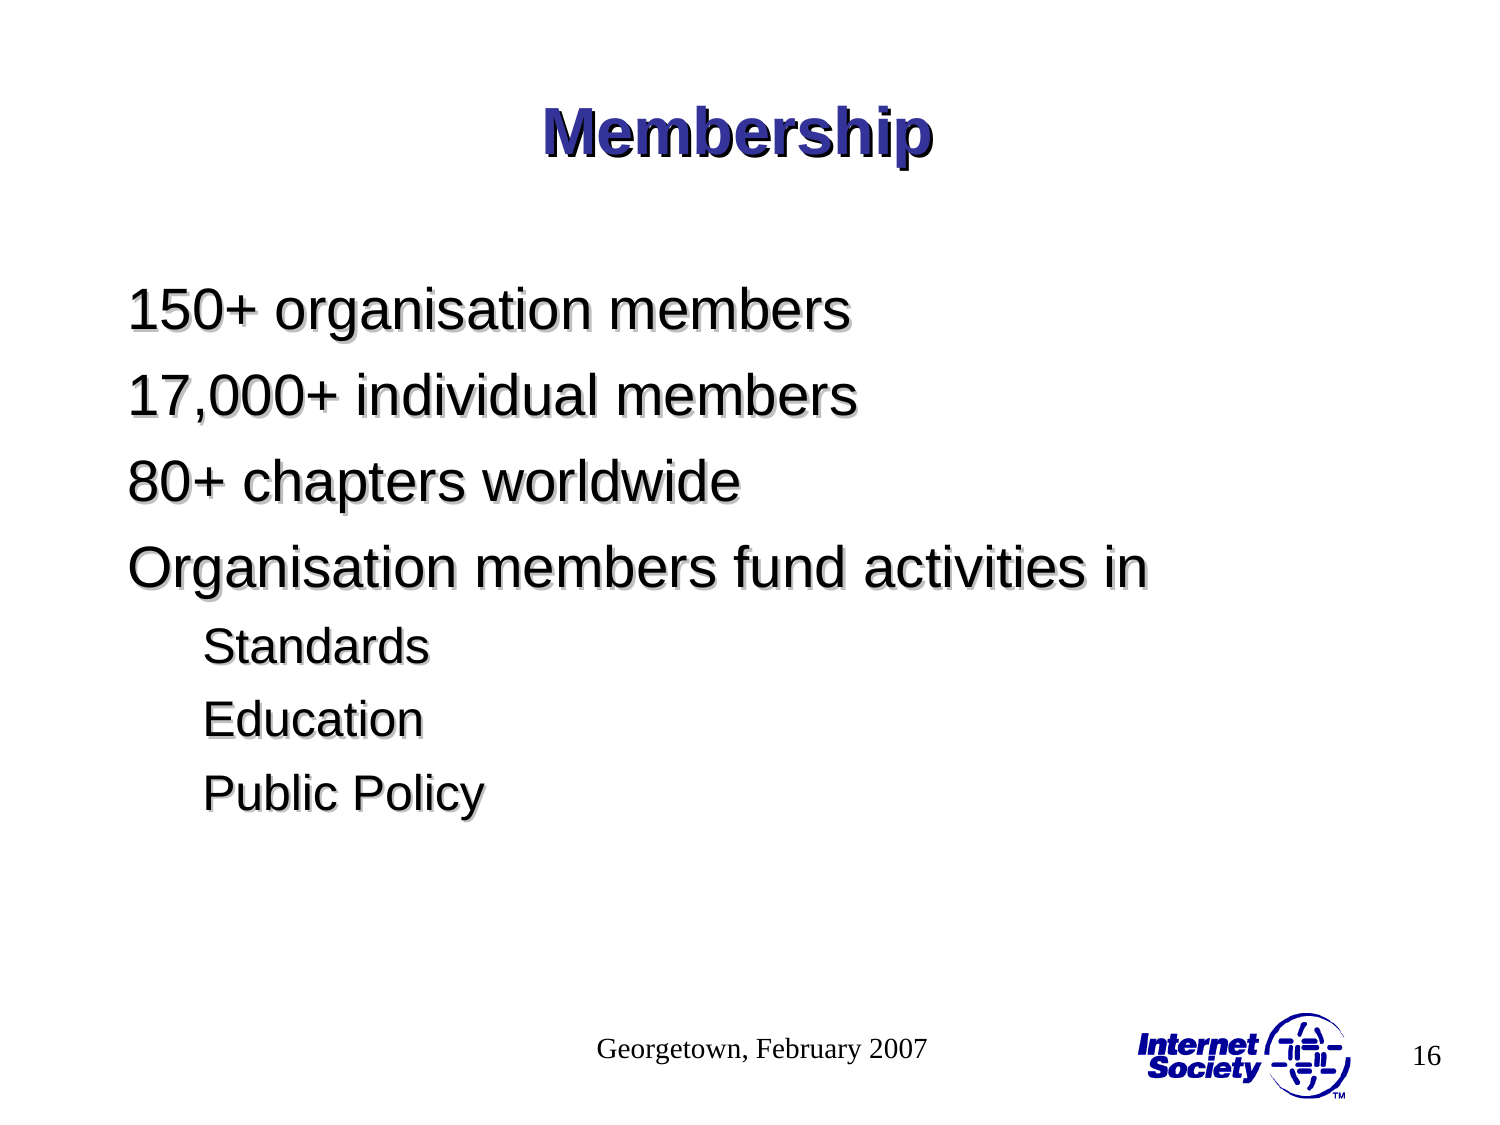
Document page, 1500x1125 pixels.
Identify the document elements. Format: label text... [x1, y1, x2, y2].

picture [1137, 1012, 1351, 1099]
list 150+ organisation members 17,000+ individual members 80+ chapters worldwide Organisation members fund activities in Standards Education Public Policy [112, 262, 1388, 1001]
title Membership [99, 37, 1375, 225]
